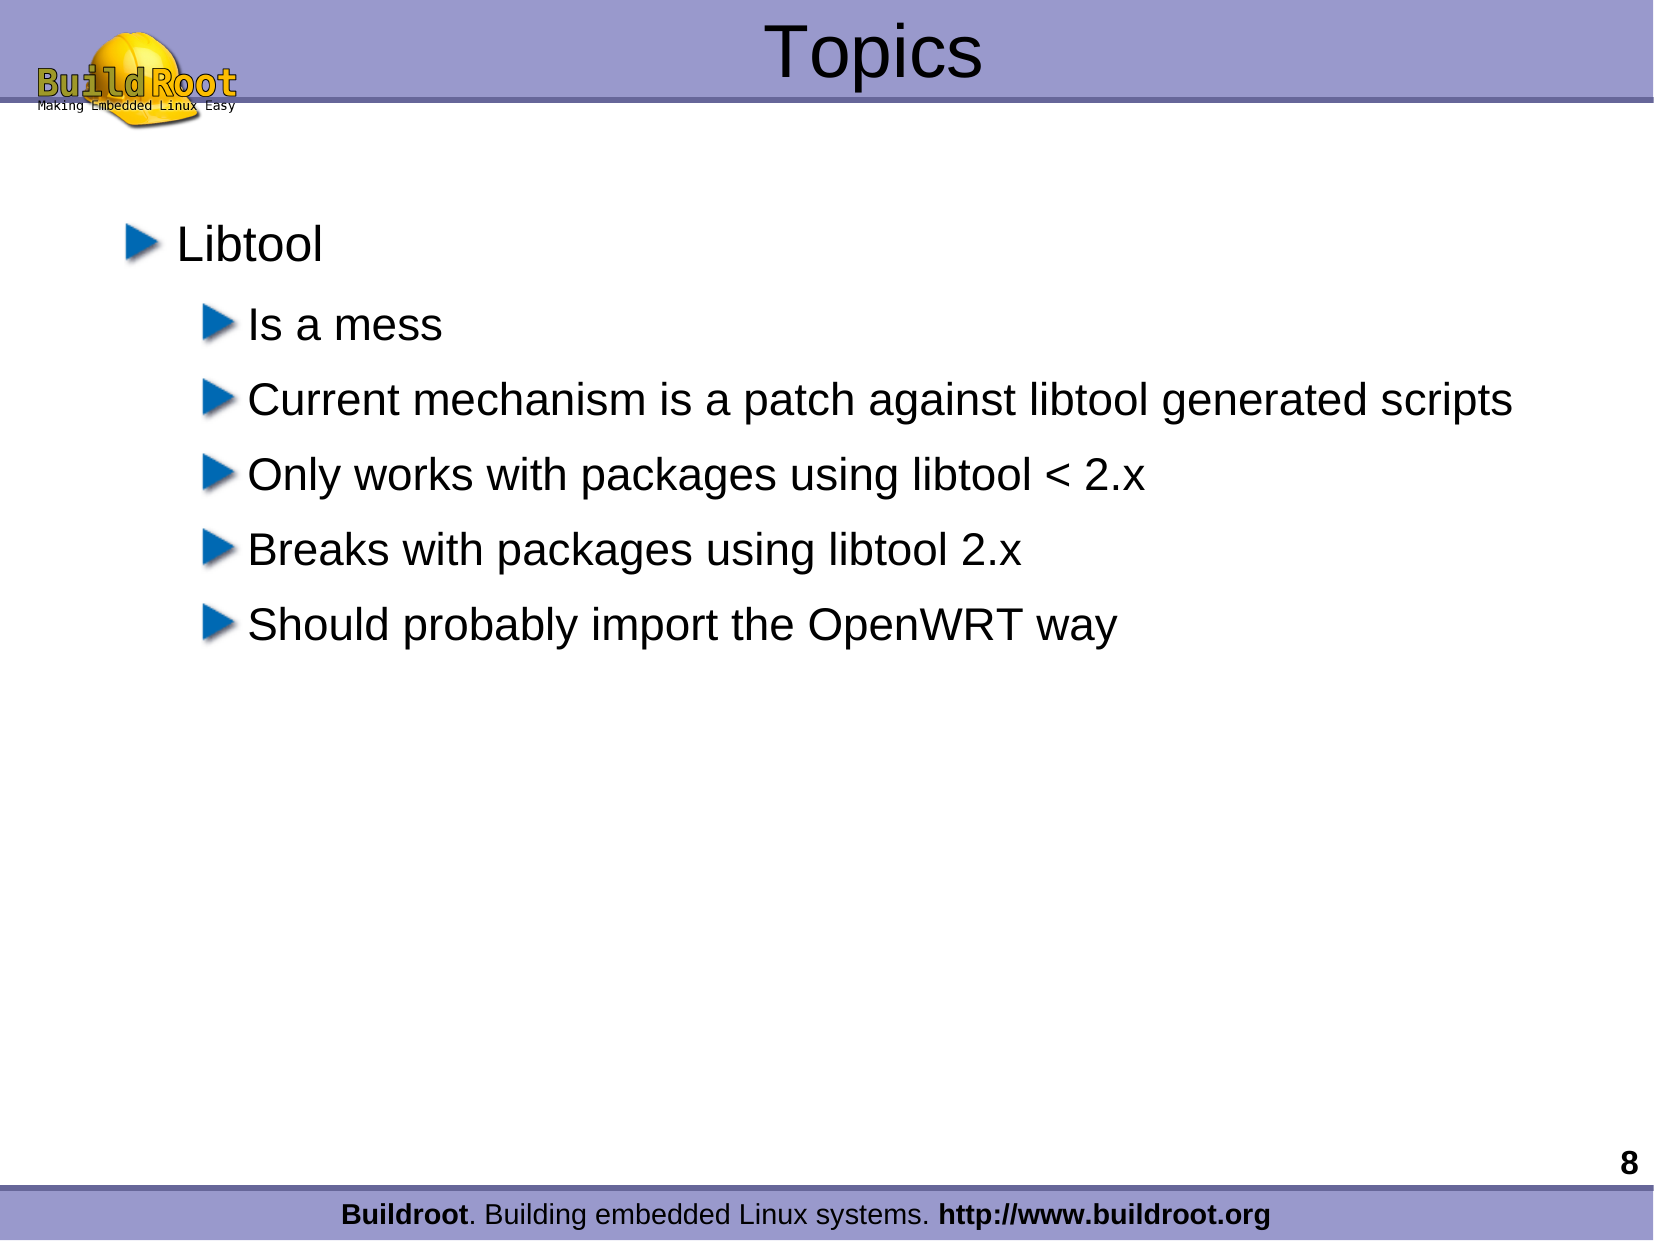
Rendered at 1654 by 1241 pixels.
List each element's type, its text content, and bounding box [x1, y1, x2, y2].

picture [18, 17, 261, 140]
list Libtool Is a mess Current mechanism is a patch against libtool generated scripts Only works with packages using libtool < 2.x Breaks with packages using libtool 2.x Should probably import the OpenWRT way [105, 216, 1518, 1066]
title Topics [197, 4, 1551, 98]
